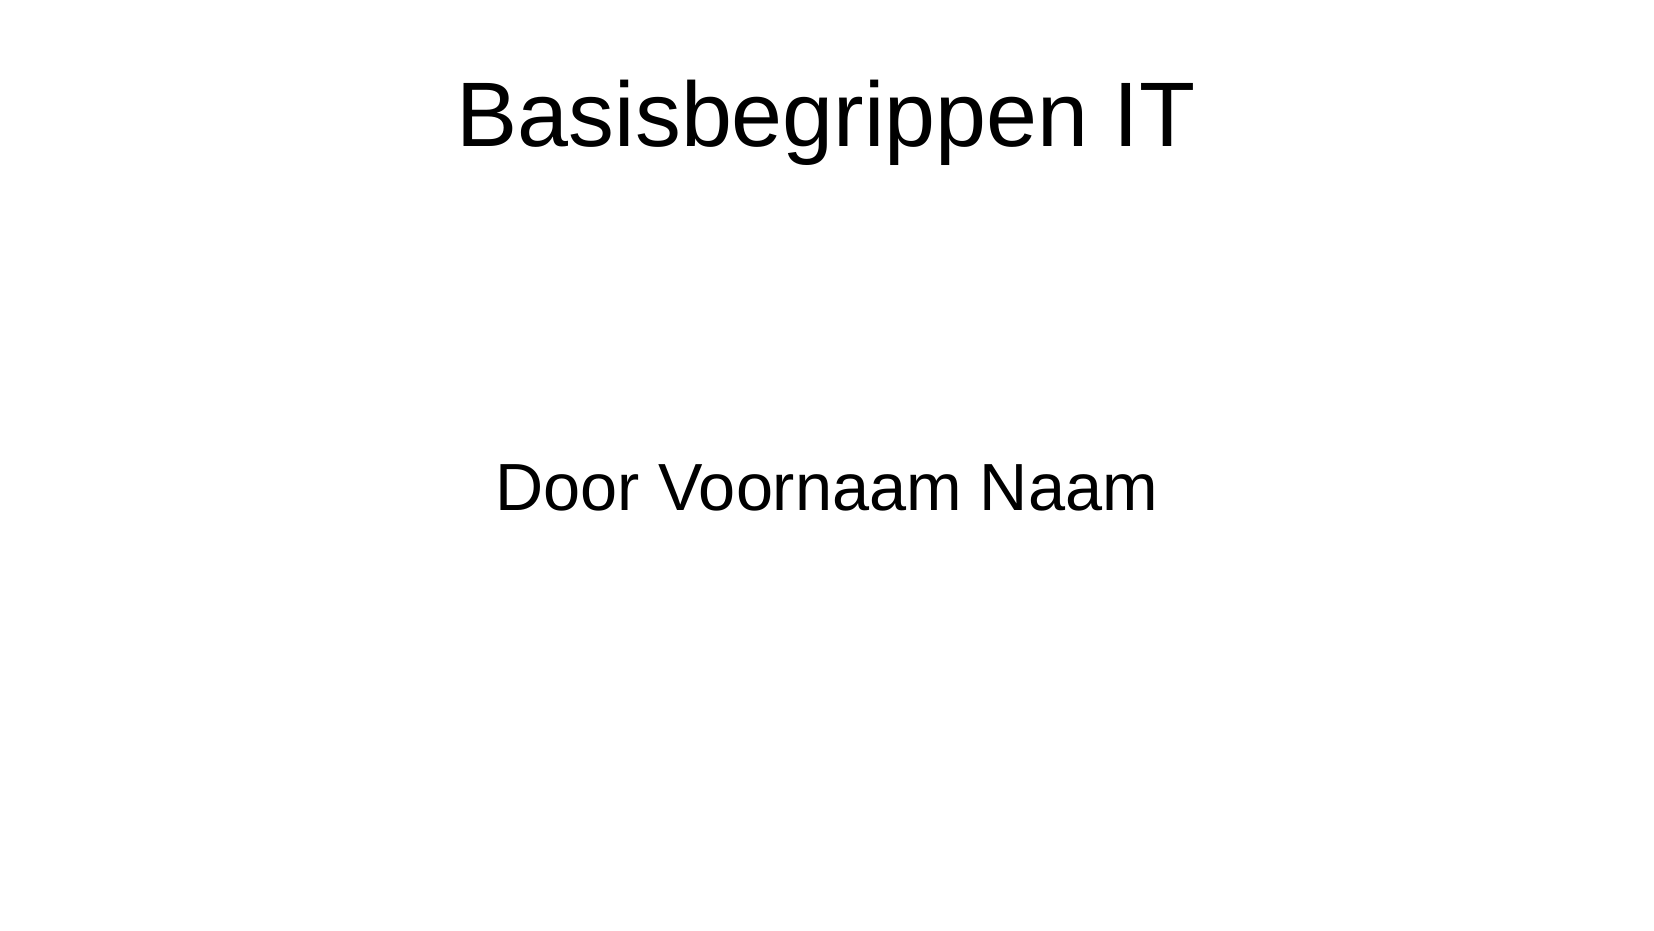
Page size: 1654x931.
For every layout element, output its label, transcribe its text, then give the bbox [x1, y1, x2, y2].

subtitle Door Voornaam Naam [82, 217, 1571, 758]
title Basisbegrippen IT [82, 37, 1571, 193]
